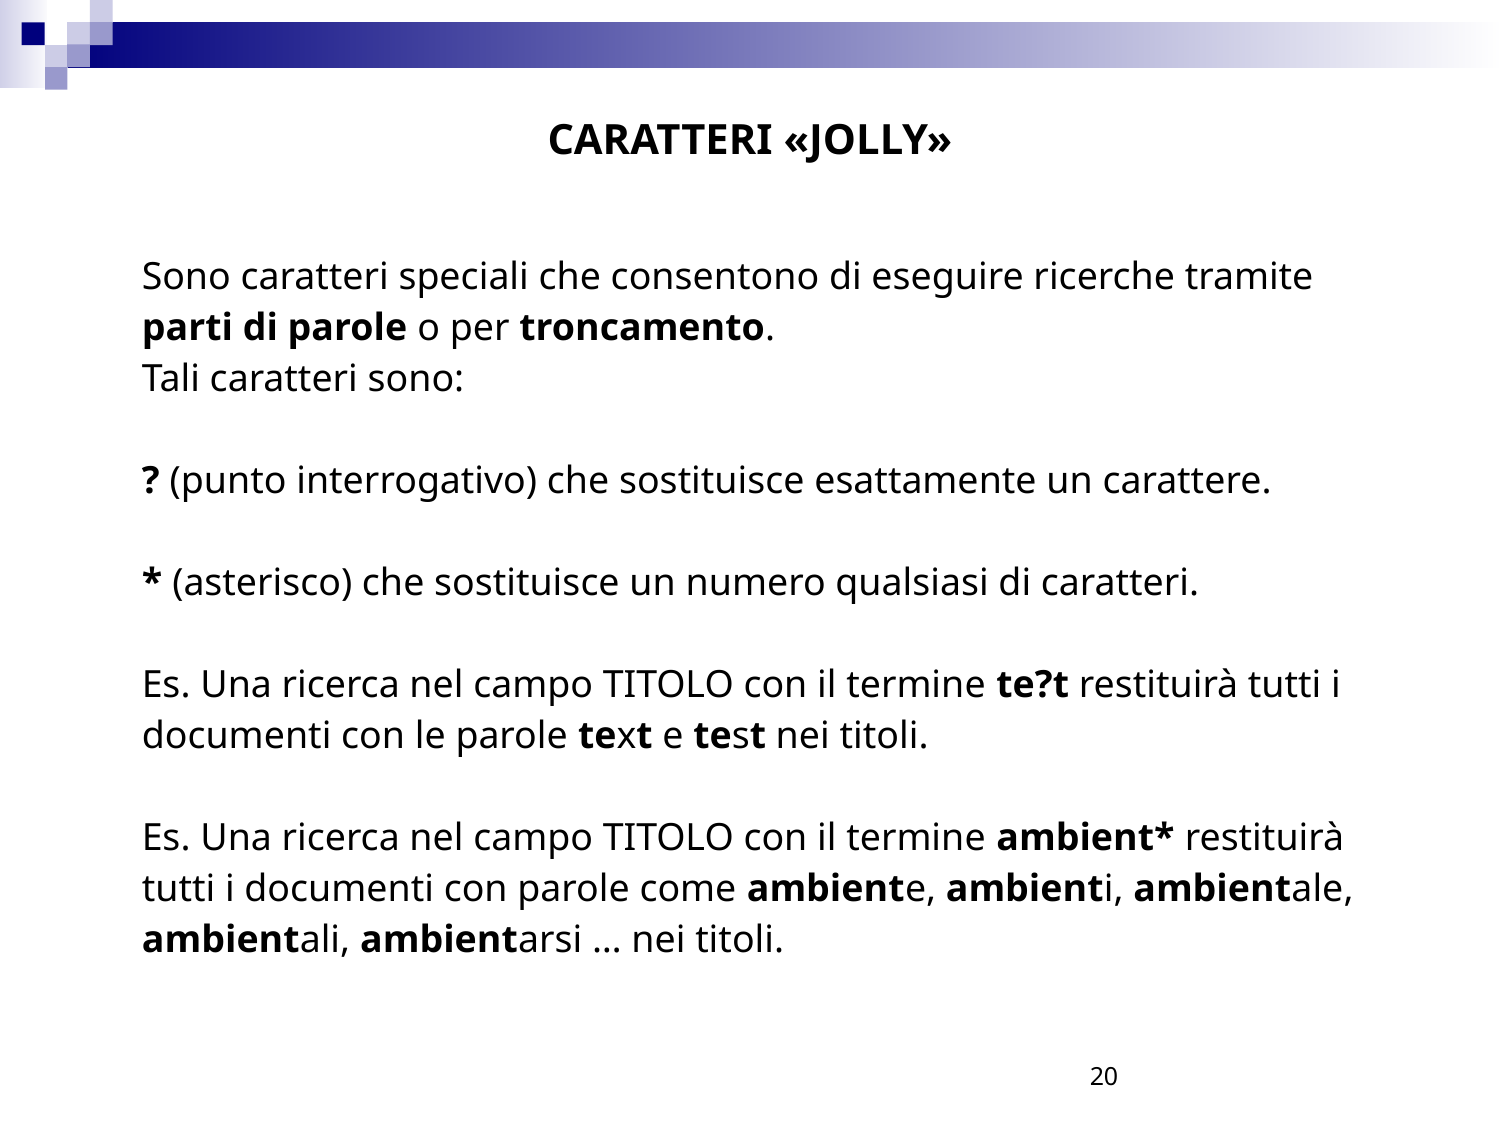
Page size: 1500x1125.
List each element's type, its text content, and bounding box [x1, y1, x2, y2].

text_box Sono caratteri speciali che consentono di eseguire ricerche tramite parti di parole o per troncamento. Tali caratteri sono: ? (punto interrogativo) che sostituisce esattamente un carattere. * (asterisco) che sostituisce un numero qualsiasi di caratteri. Es. Una ricerca nel campo TITOLO con il termine te?t restituirà tutti i documenti con le parole text e test nei titoli. Es. Una ricerca nel campo TITOLO con il termine ambient* restituirà tutti i documenti con parole come ambiente, ambienti, ambientale, ambientali, ambientarsi … nei titoli. [127, 242, 1441, 1065]
list [75, 242, 1425, 1100]
title CARATTERI «JOLLY» [75, 104, 1425, 185]
